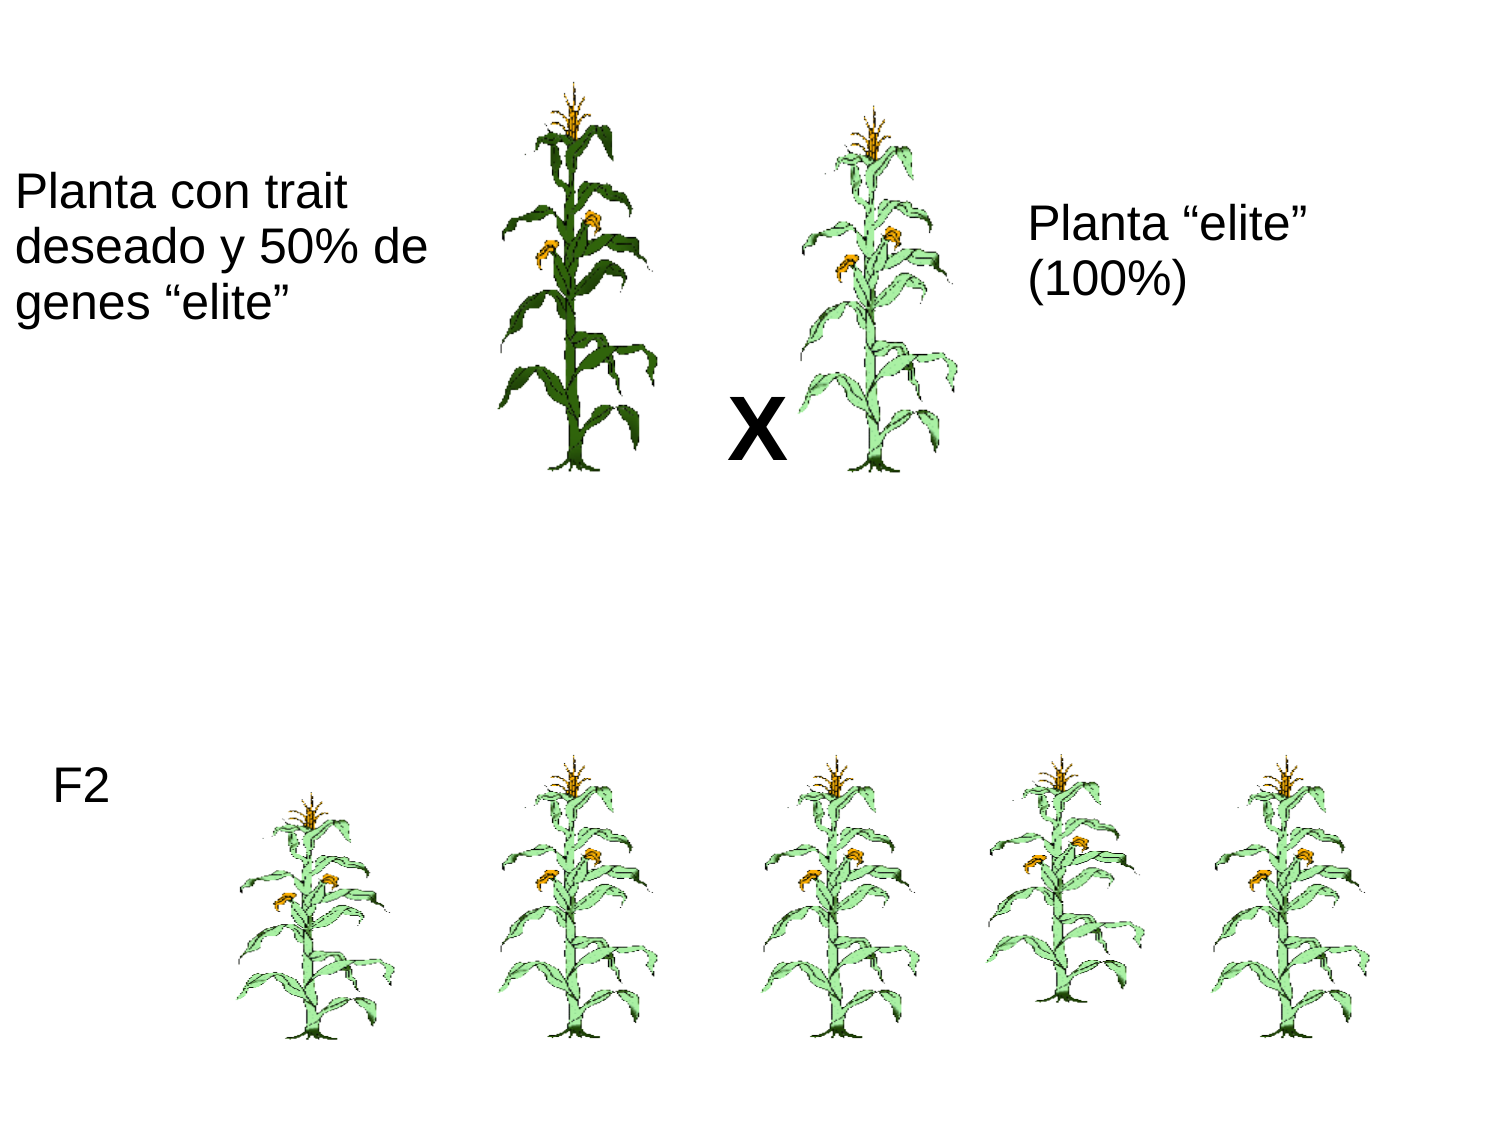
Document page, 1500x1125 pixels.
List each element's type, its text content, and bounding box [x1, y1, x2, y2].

picture [487, 74, 676, 488]
picture [225, 787, 413, 1051]
text_box Planta con trait deseado y 50% de genes “elite” [0, 155, 451, 338]
text_box Planta “elite” (100%) [1012, 187, 1426, 314]
picture [1200, 749, 1388, 1051]
picture [487, 749, 676, 1051]
picture [787, 98, 976, 488]
picture [750, 749, 938, 1051]
picture [975, 749, 1163, 1013]
text_box X [712, 370, 863, 488]
text_box F2 [37, 750, 188, 821]
